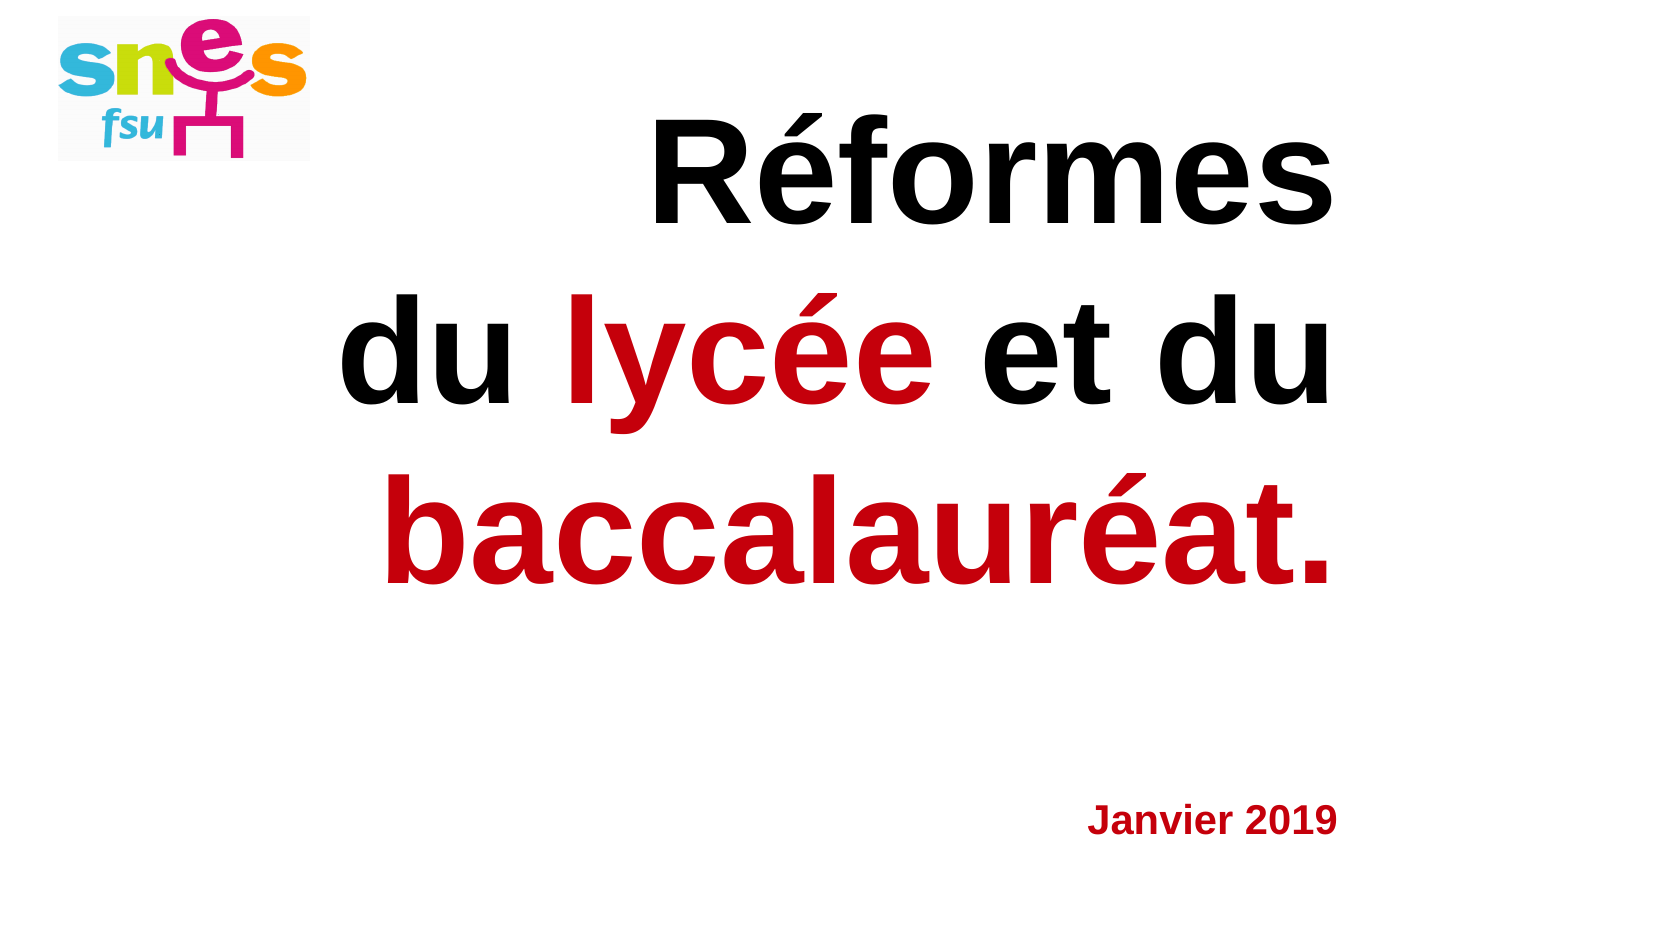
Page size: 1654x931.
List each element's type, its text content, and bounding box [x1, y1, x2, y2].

title Réformes du lycée et du baccalauréat. Janvier 2019 [131, 41, 1544, 876]
picture [58, 17, 310, 161]
